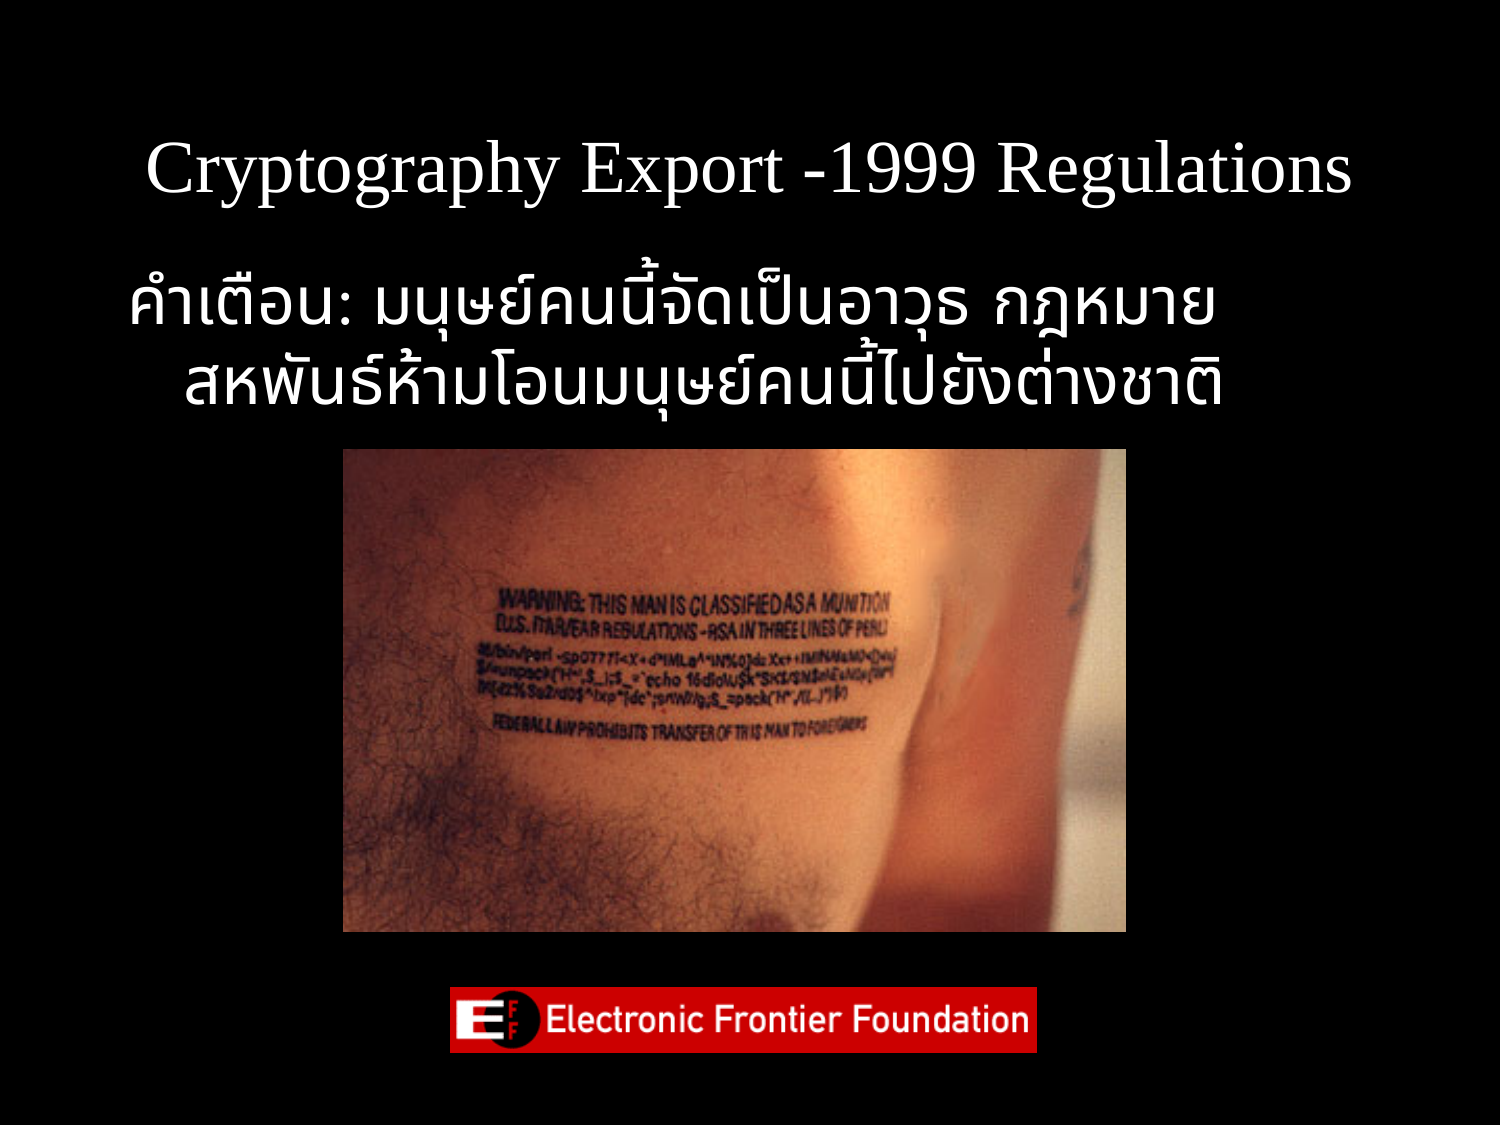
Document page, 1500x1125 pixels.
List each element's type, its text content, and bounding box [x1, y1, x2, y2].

picture [343, 449, 1126, 932]
list คำเตือน: มนุษย์คนนี้จัดเป็นอาวุธ กฎหมายสหพันธ์ห้ามโอนมนุษย์คนนี้ไปยังต่างชาติ [112, 249, 1388, 976]
title Cryptography Export -1999 Regulations [112, 99, 1388, 226]
picture [450, 987, 1037, 1053]
